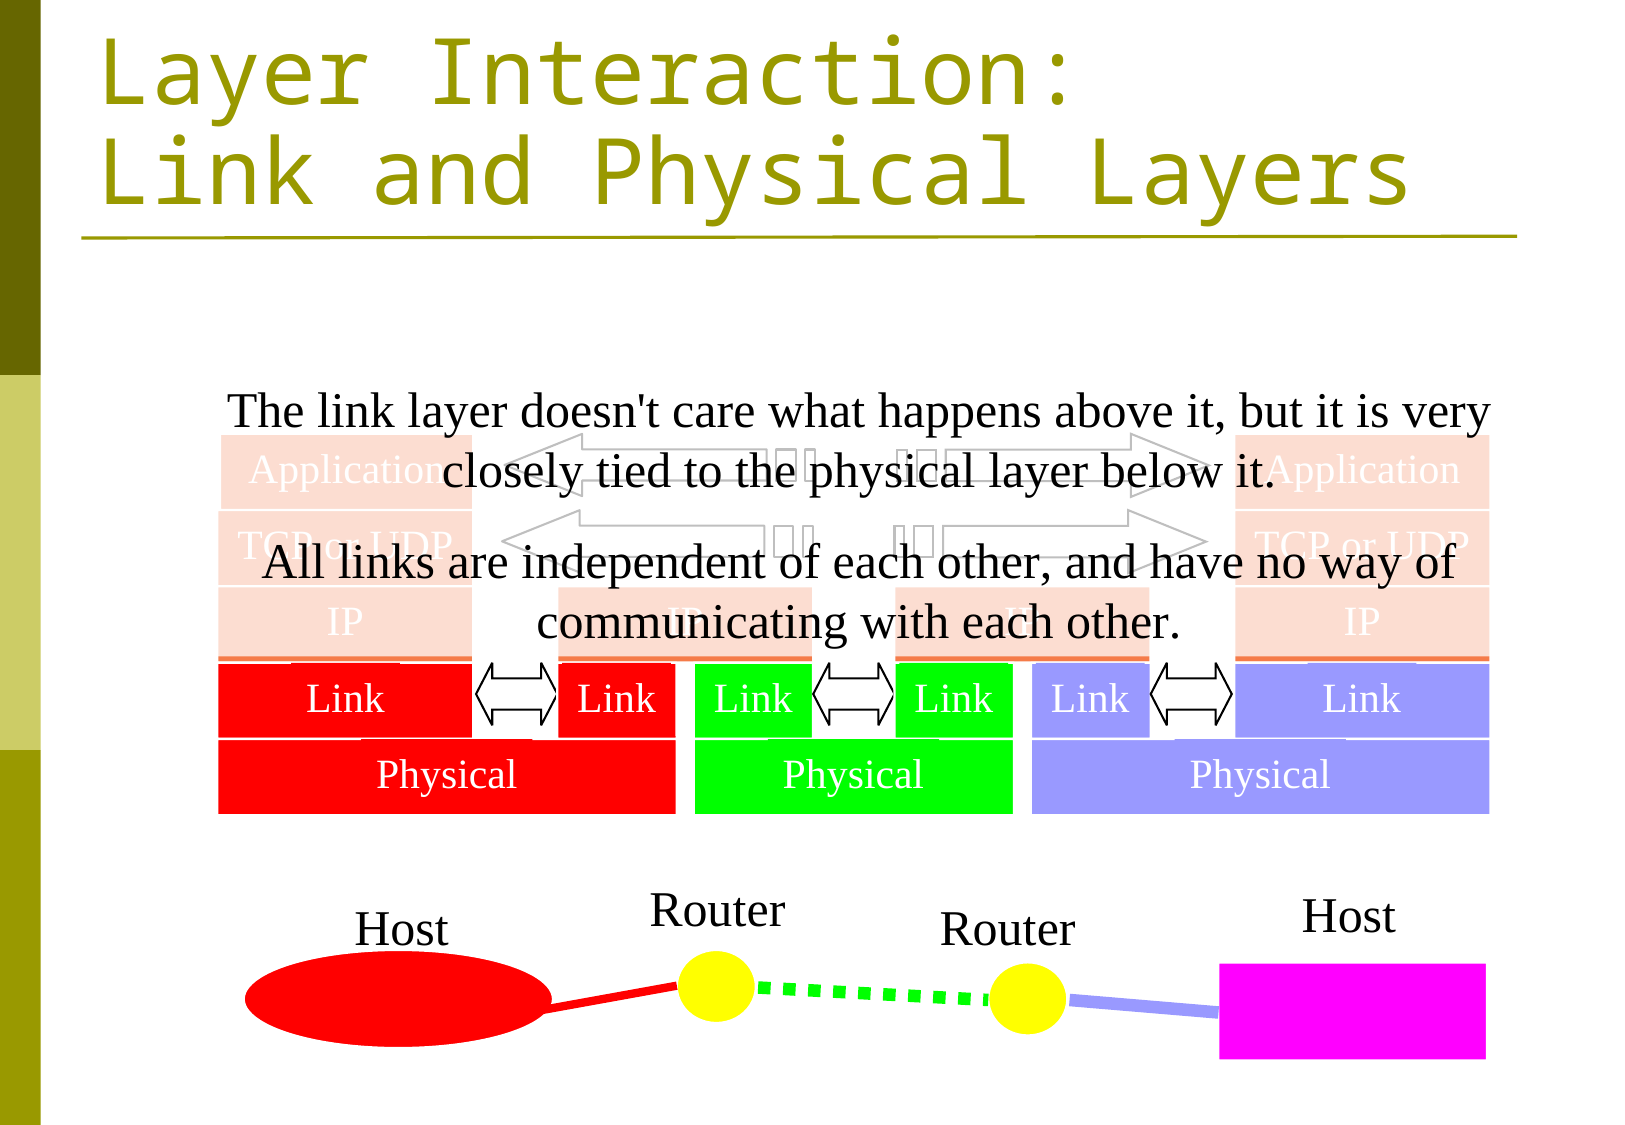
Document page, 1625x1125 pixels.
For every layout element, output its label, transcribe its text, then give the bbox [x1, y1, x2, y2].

text_box Host [339, 887, 464, 963]
text_box Link [562, 662, 671, 729]
text_box Physical [767, 739, 940, 805]
text_box Link [899, 662, 1009, 729]
text_box [217, 657, 1491, 816]
text_box Router [634, 869, 801, 945]
title Layer Interaction: Link and Physical Layers [81, 24, 1543, 232]
text_box Link [699, 662, 808, 729]
text_box [243, 953, 553, 1048]
text_box Link [291, 662, 400, 729]
text_box Router [924, 887, 1091, 963]
text_box [677, 950, 756, 1023]
text_box Link [1307, 662, 1417, 729]
text_box Physical [361, 739, 533, 805]
text_box Physical [1174, 739, 1346, 805]
text_box [1218, 962, 1488, 1061]
text_box Link [1035, 662, 1145, 729]
text_box [988, 963, 1068, 1036]
text_box Host [1286, 874, 1412, 951]
text_box The link layer doesn't care what happens above it, but it is very closely tied to the physical layer below it. All links are independent of each other, and have no way of communicating with each other. [208, 370, 1511, 657]
